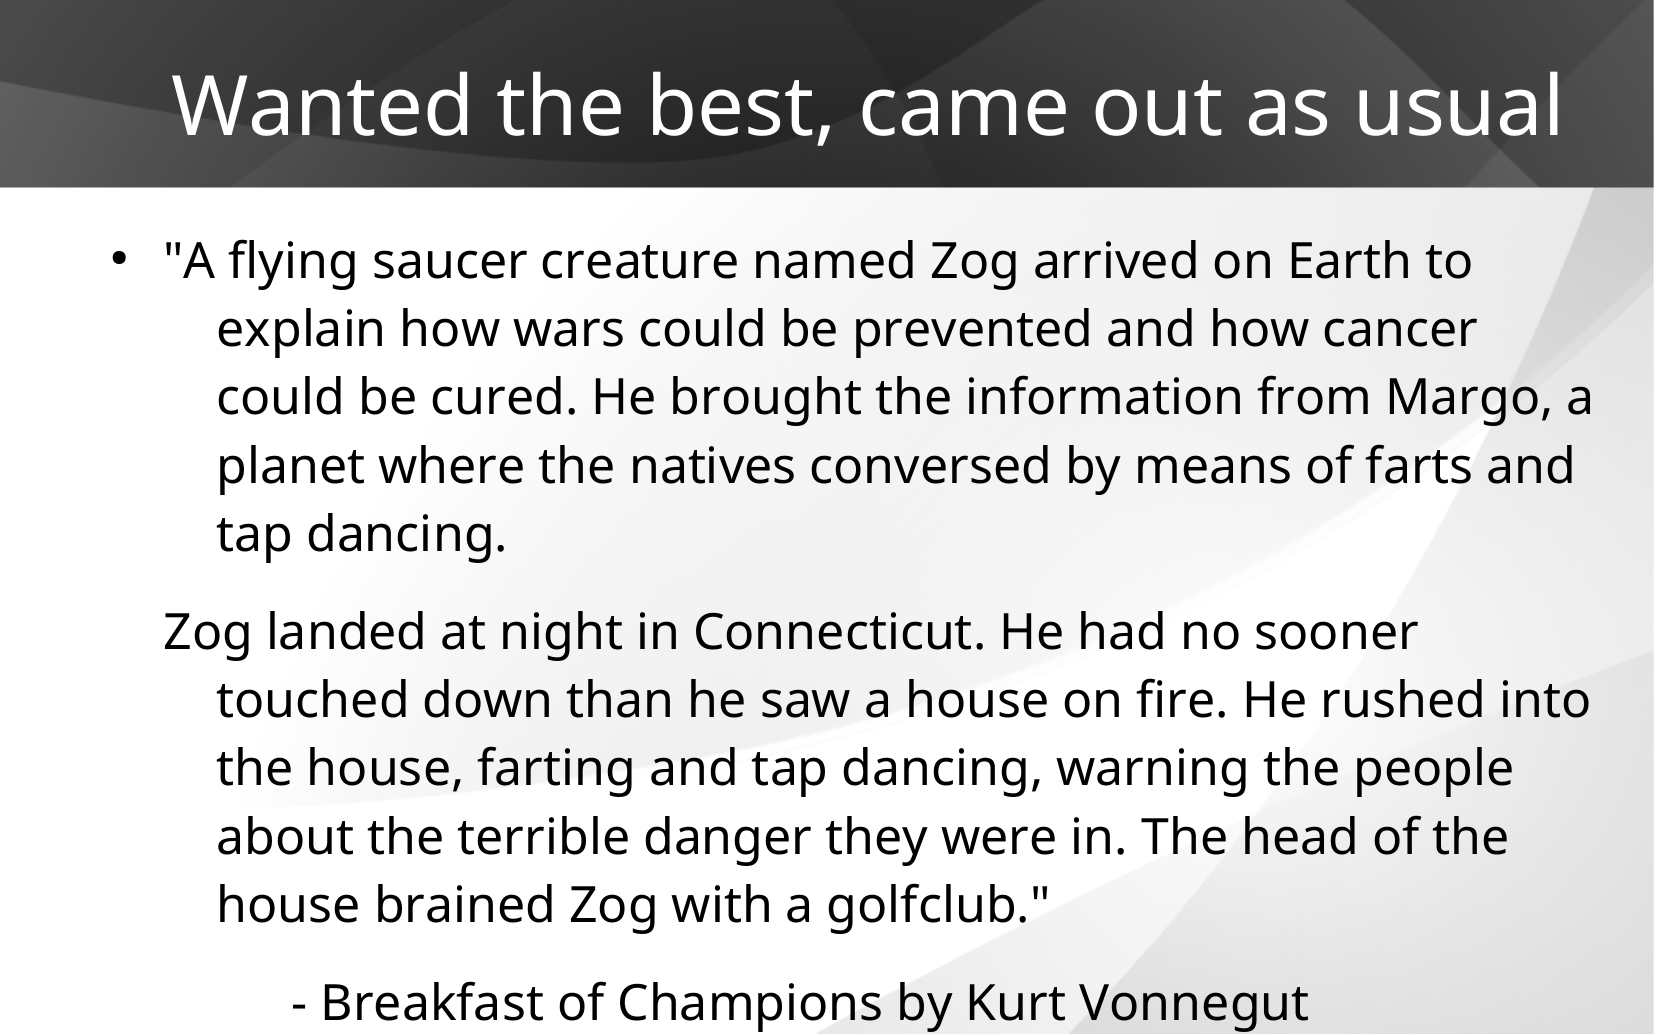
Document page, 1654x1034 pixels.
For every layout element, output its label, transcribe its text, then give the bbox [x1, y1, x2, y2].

picture [0, 0, 1654, 1034]
title Wanted the best, came out as usual [124, 0, 1613, 208]
list "A flying saucer creature named Zog arrived on Earth to explain how wars could be prevented and how cancer could be cured. He brought the information from Margo, a planet where the natives conversed by means of farts and tap dancing. Zog landed at night in Connecticut. He had no sooner touched down than he saw a house on fire. He rushed into the house, farting and tap dancing, warning the people about the terrible danger they were in. The head of the house brained Zog with a golfclub." - Breakfast of Champions by Kurt Vonnegut [75, 225, 1613, 1013]
